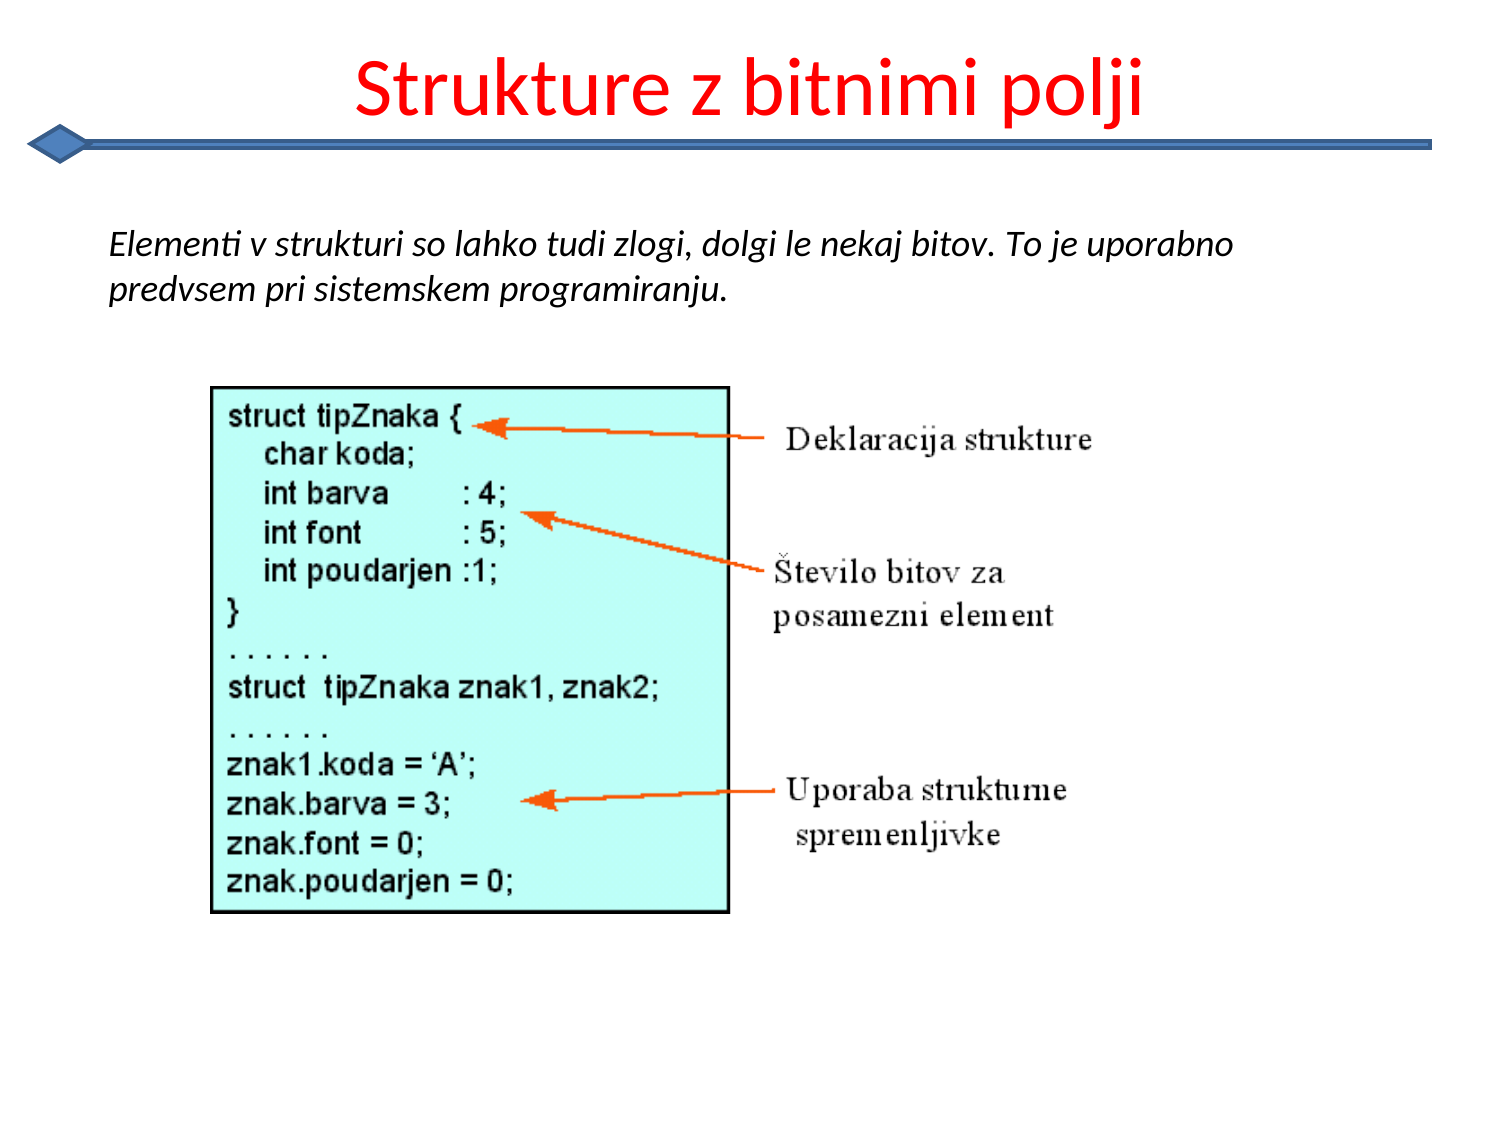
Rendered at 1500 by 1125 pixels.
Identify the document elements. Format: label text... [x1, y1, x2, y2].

text_box Elementi v strukturi so lahko tudi zlogi, dolgi le nekaj bitov. To je uporabno predvsem pri sistemskem programiranju. [93, 210, 1383, 317]
title Strukture z bitnimi polji [75, 23, 1426, 141]
picture [210, 386, 1108, 915]
